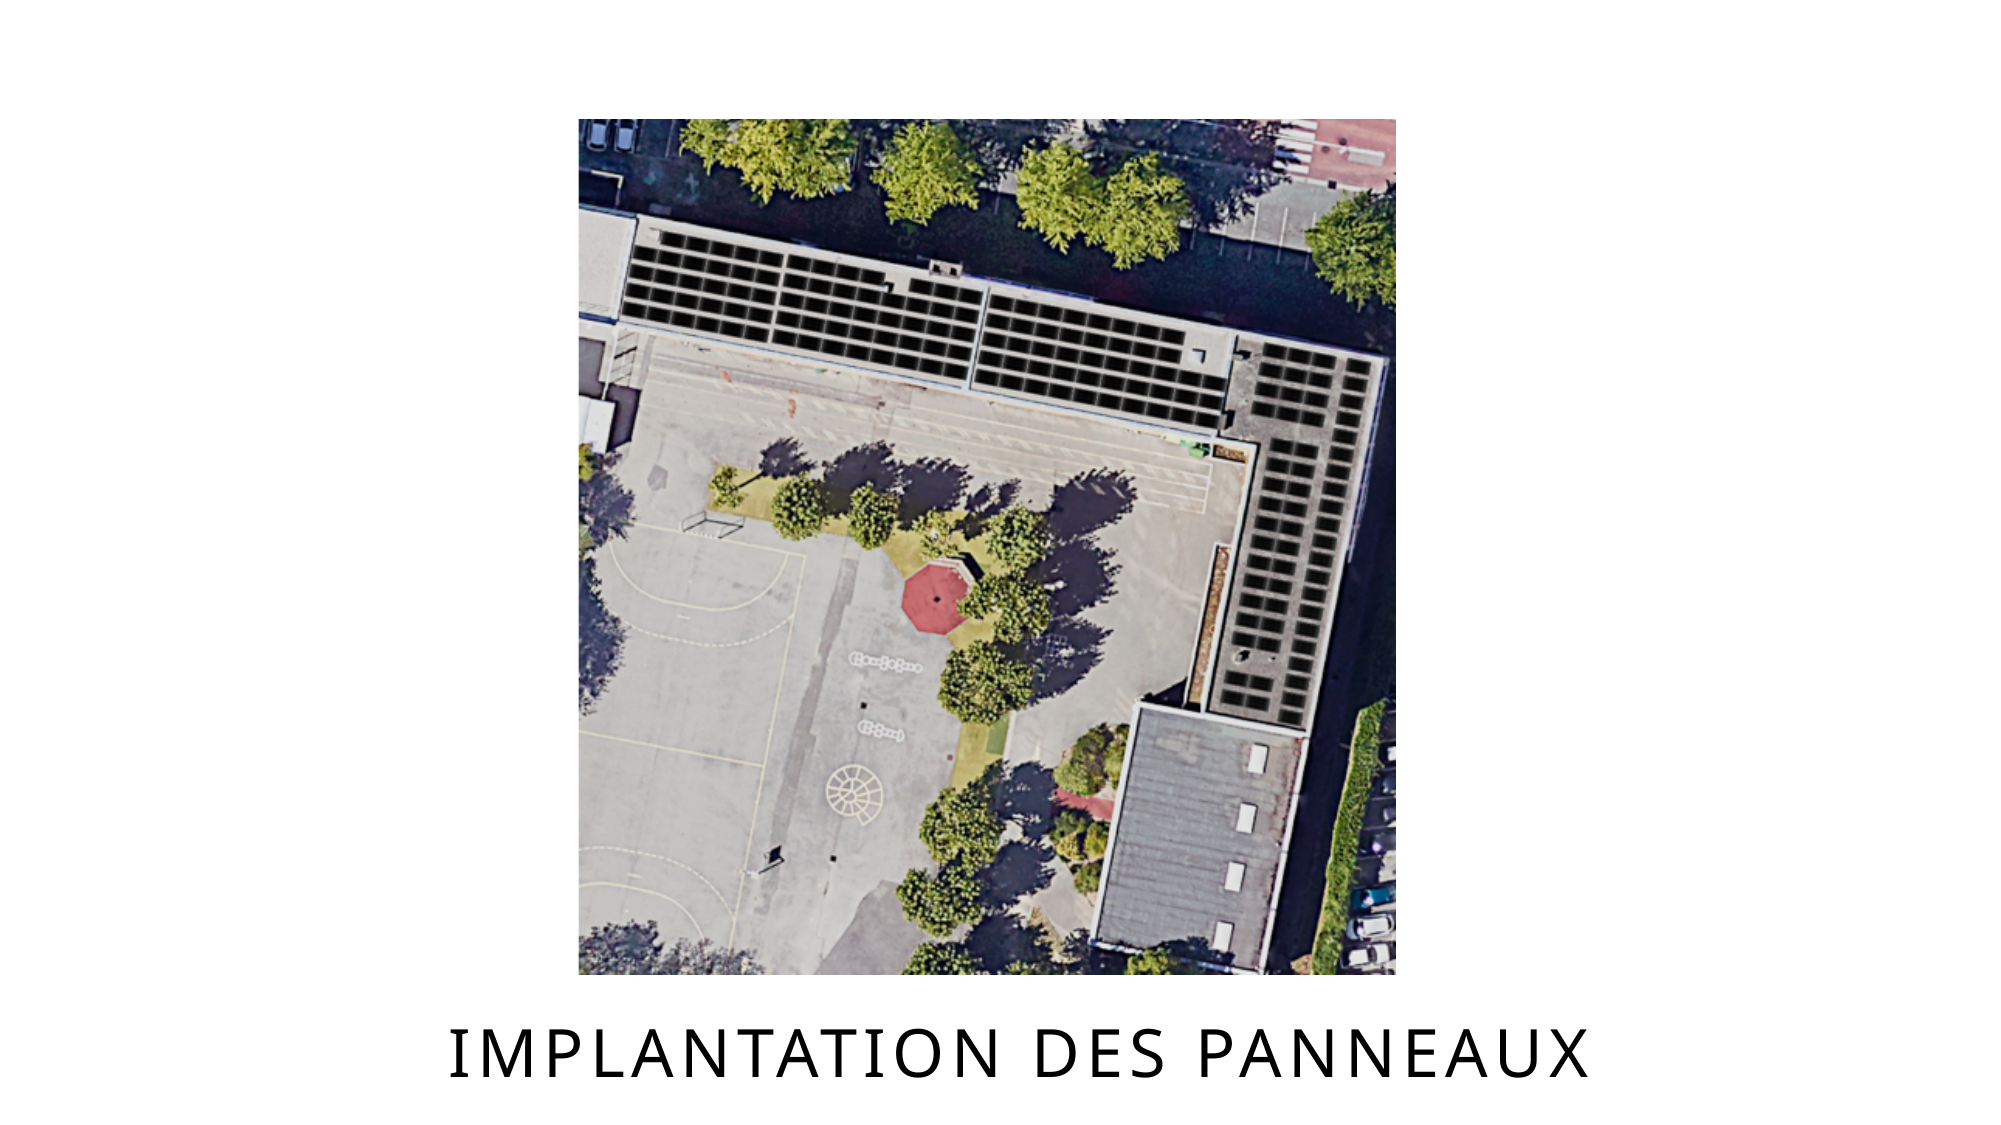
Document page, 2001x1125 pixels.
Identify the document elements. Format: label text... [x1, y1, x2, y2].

picture [574, 119, 1396, 975]
title Implantation des panneaux [433, 1000, 1655, 1113]
